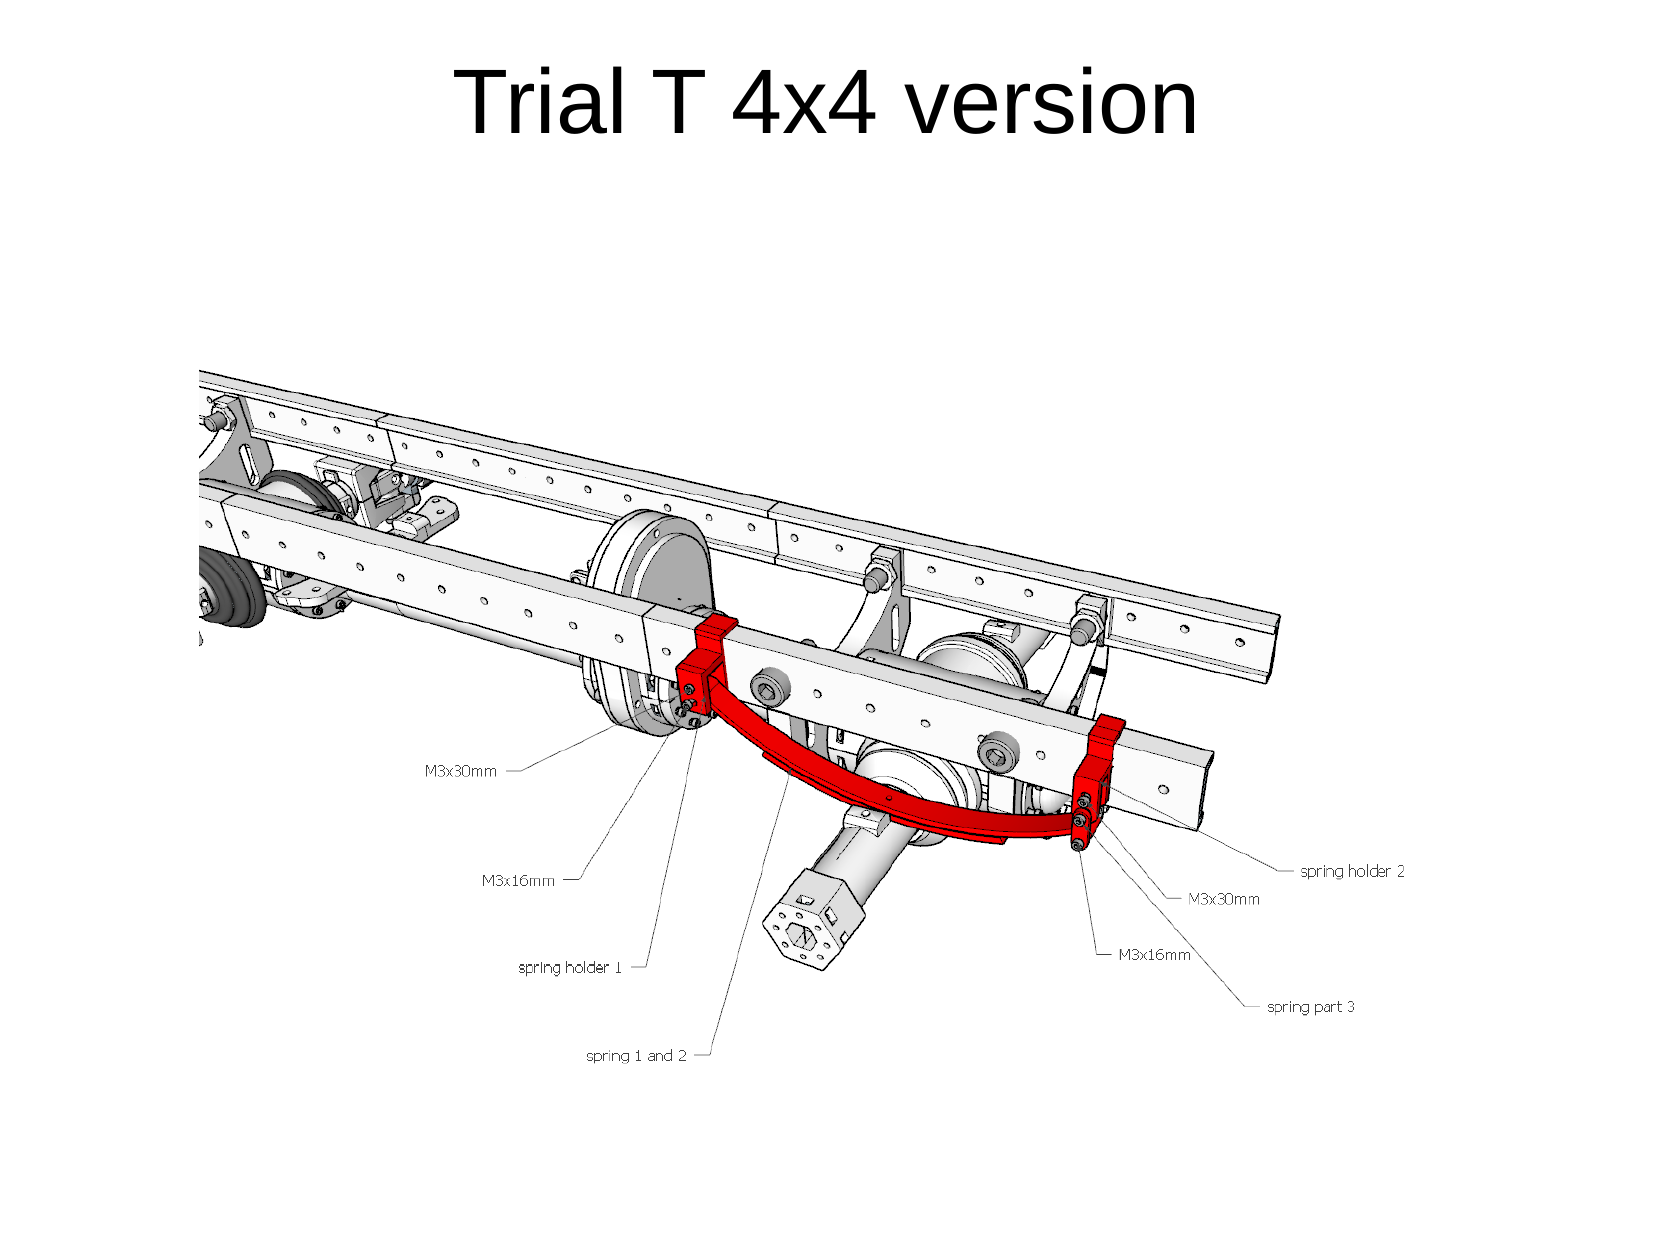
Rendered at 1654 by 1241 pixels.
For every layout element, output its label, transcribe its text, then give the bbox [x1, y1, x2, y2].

picture [199, 290, 1455, 1109]
title Trial T 4x4 version [82, 49, 1571, 257]
